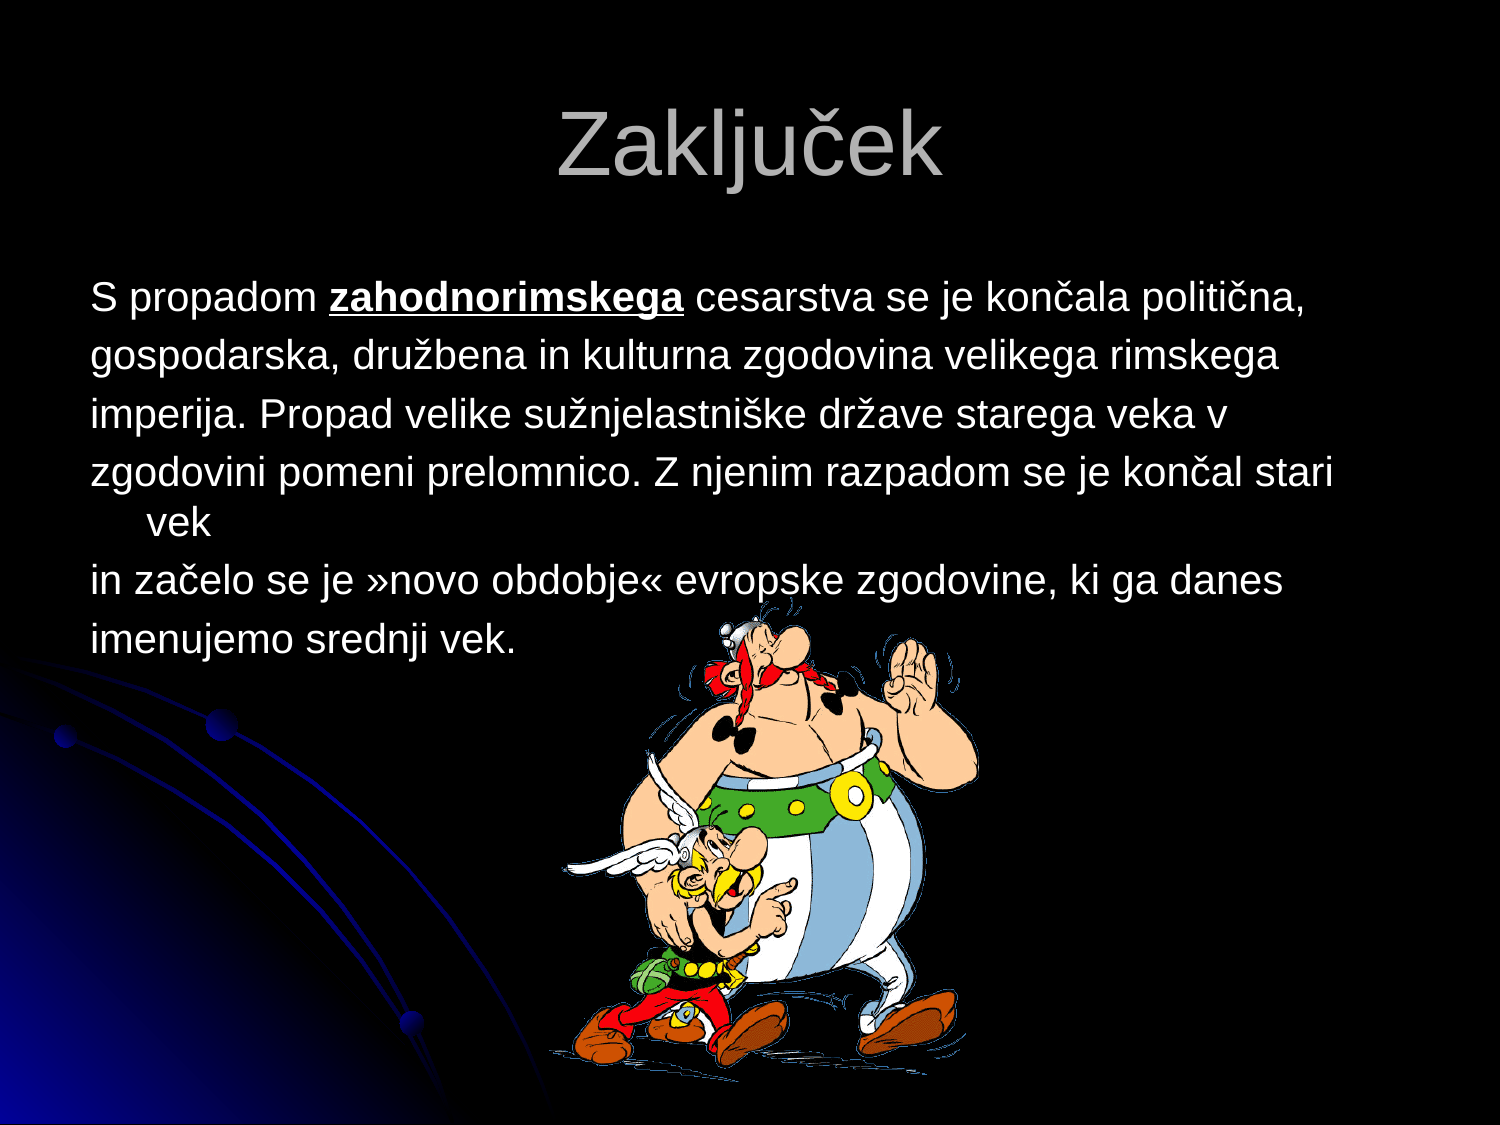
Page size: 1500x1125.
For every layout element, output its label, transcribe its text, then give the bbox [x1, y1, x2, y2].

title Zaključek [75, 45, 1425, 233]
picture [549, 597, 979, 1083]
list S propadom zahodnorimskega cesarstva se je končala politična, gospodarska, družbena in kulturna zgodovina velikega rimskega imperija. Propad velike sužnjelastniške države starega veka v zgodovini pomeni prelomnico. Z njenim razpadom se je končal stari vek in začelo se je »novo obdobje« evropske zgodovine, ki ga danes imenujemo srednji vek. [75, 262, 1425, 1006]
